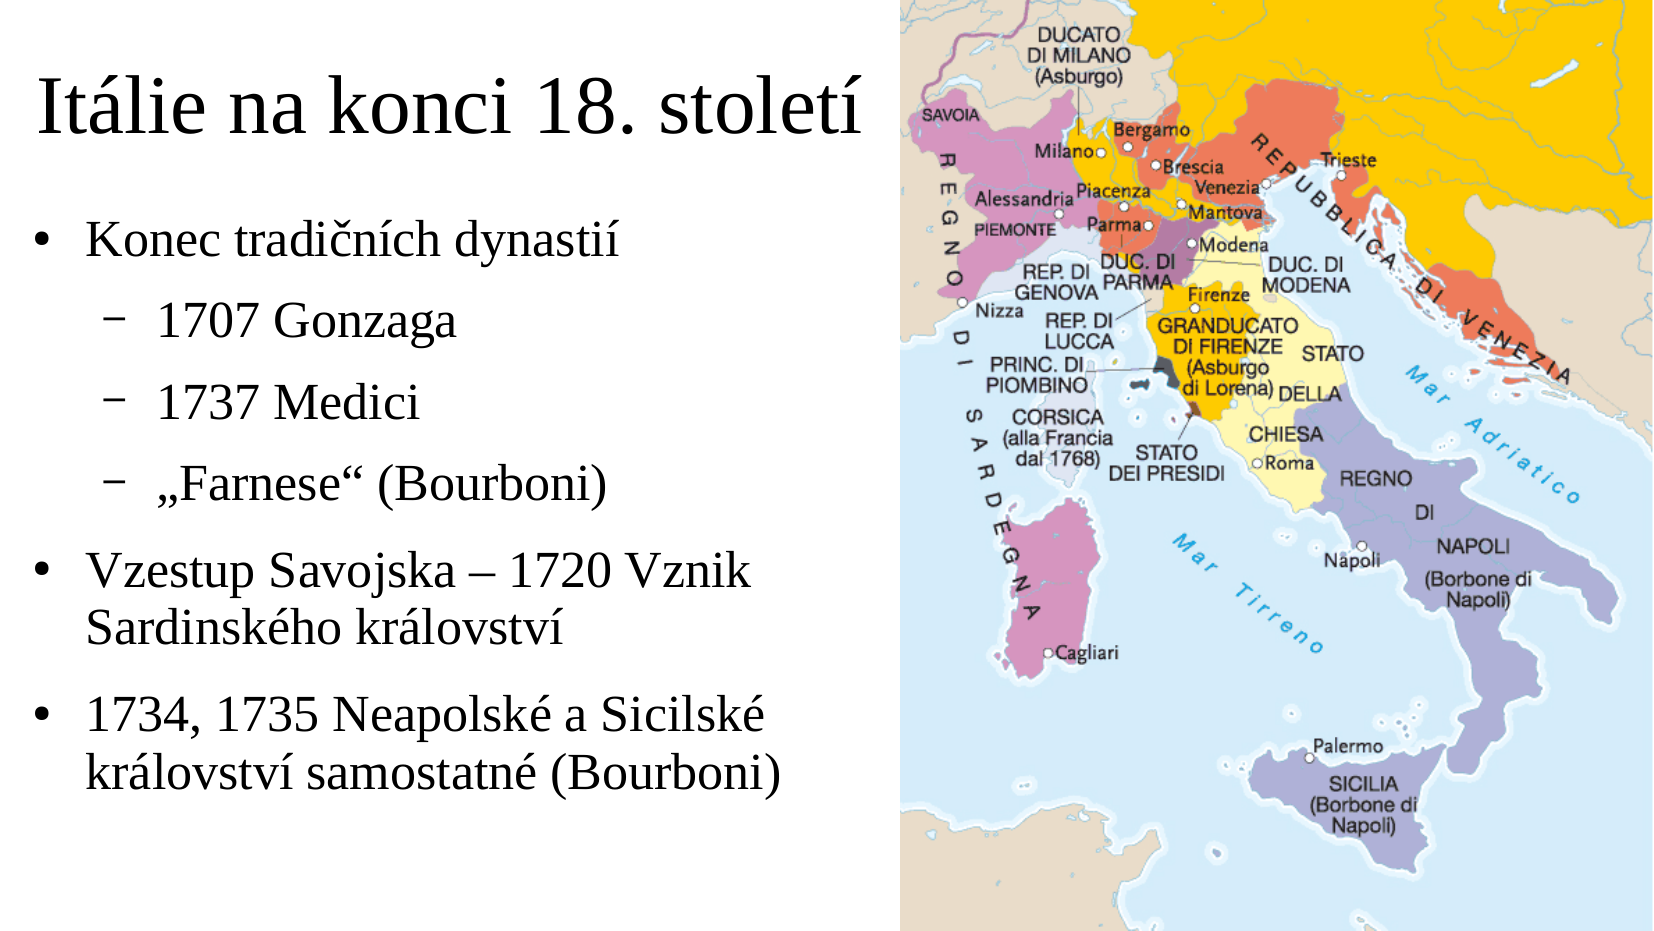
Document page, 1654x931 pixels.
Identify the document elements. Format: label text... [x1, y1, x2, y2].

list Konec tradičních dynastií 1707 Gonzaga 1737 Medici „Farnese“ (Bourboni) Vzestup Savojska – 1720 Vznik Sardinského království 1734, 1735 Neapolské a Sicilské království samostatné (Bourboni) [15, 210, 886, 916]
title Itálie na konci 18. století [15, 15, 886, 196]
picture [900, 0, 1654, 931]
